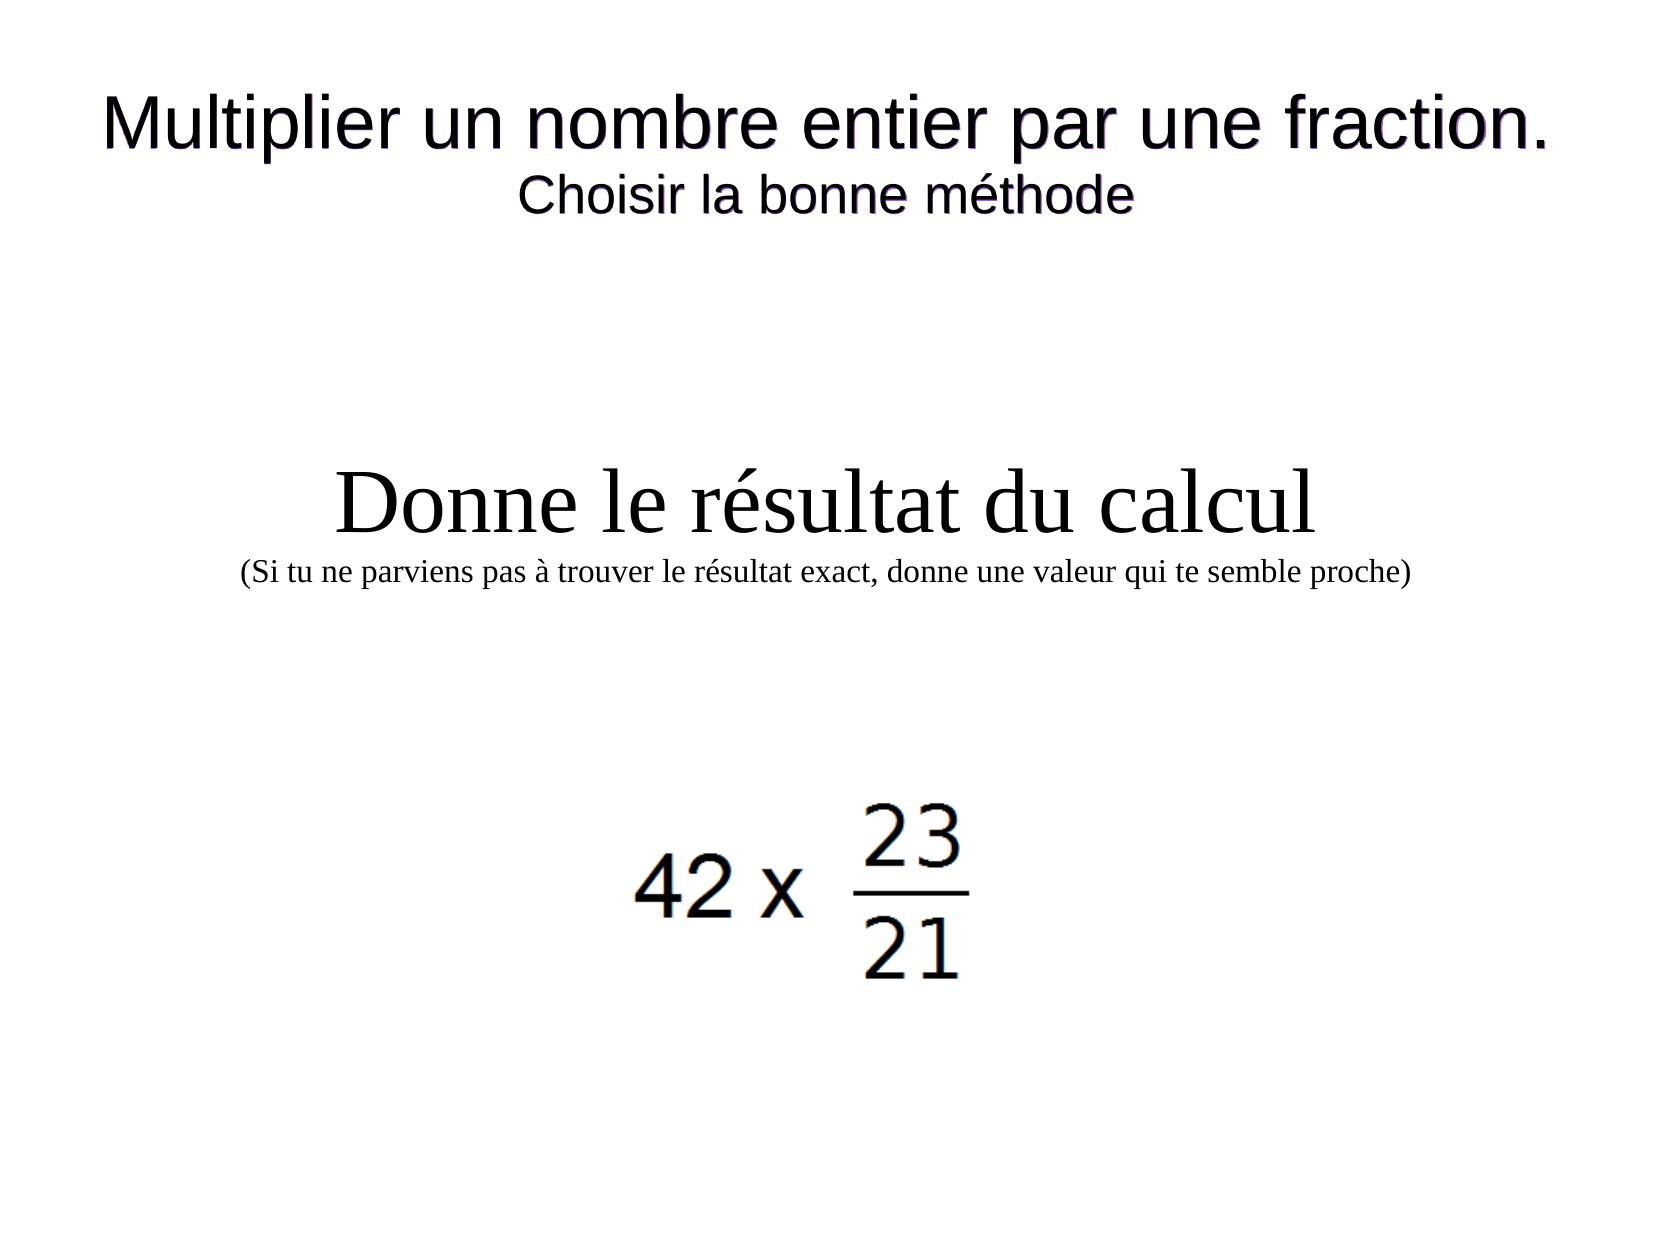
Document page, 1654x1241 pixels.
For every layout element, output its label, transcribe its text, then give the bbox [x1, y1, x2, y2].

title Multiplier un nombre entier par une fraction. Choisir la bonne méthode [82, 49, 1571, 257]
subtitle Donne le résultat du calcul (Si tu ne parviens pas à trouver le résultat exact, donne une valeur qui te semble proche) [82, 300, 1571, 1120]
picture [614, 791, 996, 1004]
